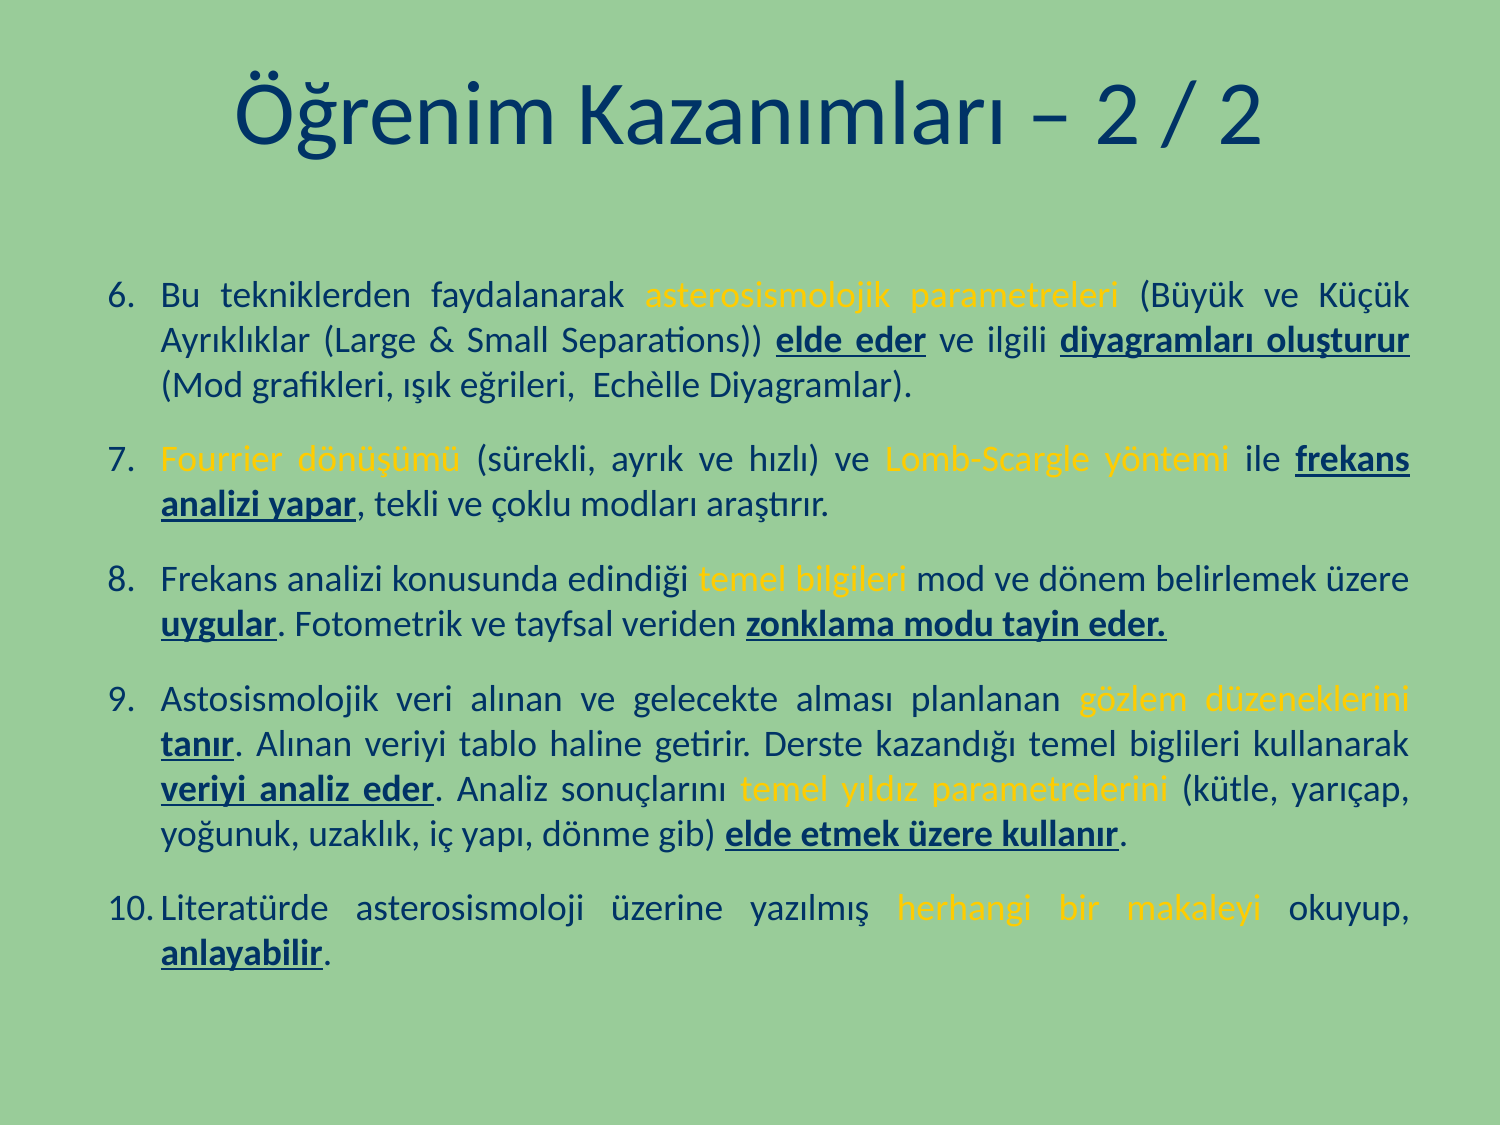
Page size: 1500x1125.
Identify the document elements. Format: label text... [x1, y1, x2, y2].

list Bu tekniklerden faydalanarak asterosismolojik parametreleri (Büyük ve Küçük Ayrıklıklar (Large & Small Separations)) elde eder ve ilgili diyagramları oluşturur (Mod grafikleri, ışık eğrileri, Echèlle Diyagramlar). Fourrier dönüşümü (sürekli, ayrık ve hızlı) ve Lomb-Scargle yöntemi ile frekans analizi yapar, tekli ve çoklu modları araştırır. Frekans analizi konusunda edindiği temel bilgileri mod ve dönem belirlemek üzere uygular. Fotometrik ve tayfsal veriden zonklama modu tayin eder. Astosismolojik veri alınan ve gelecekte alması planlanan gözlem düzeneklerini tanır. Alınan veriyi tablo haline getirir. Derste kazandığı temel biglileri kullanarak veriyi analiz eder. Analiz sonuçlarını temel yıldız parametrelerini (kütle, yarıçap, yoğunuk, uzaklık, iç yapı, dönme gib) elde etmek üzere kullanır. Literatürde asterosismoloji üzerine yazılmış herhangi bir makaleyi okuyup, anlayabilir. [75, 262, 1425, 1005]
title Öğrenim Kazanımları – 2 / 2 [75, 45, 1425, 233]
